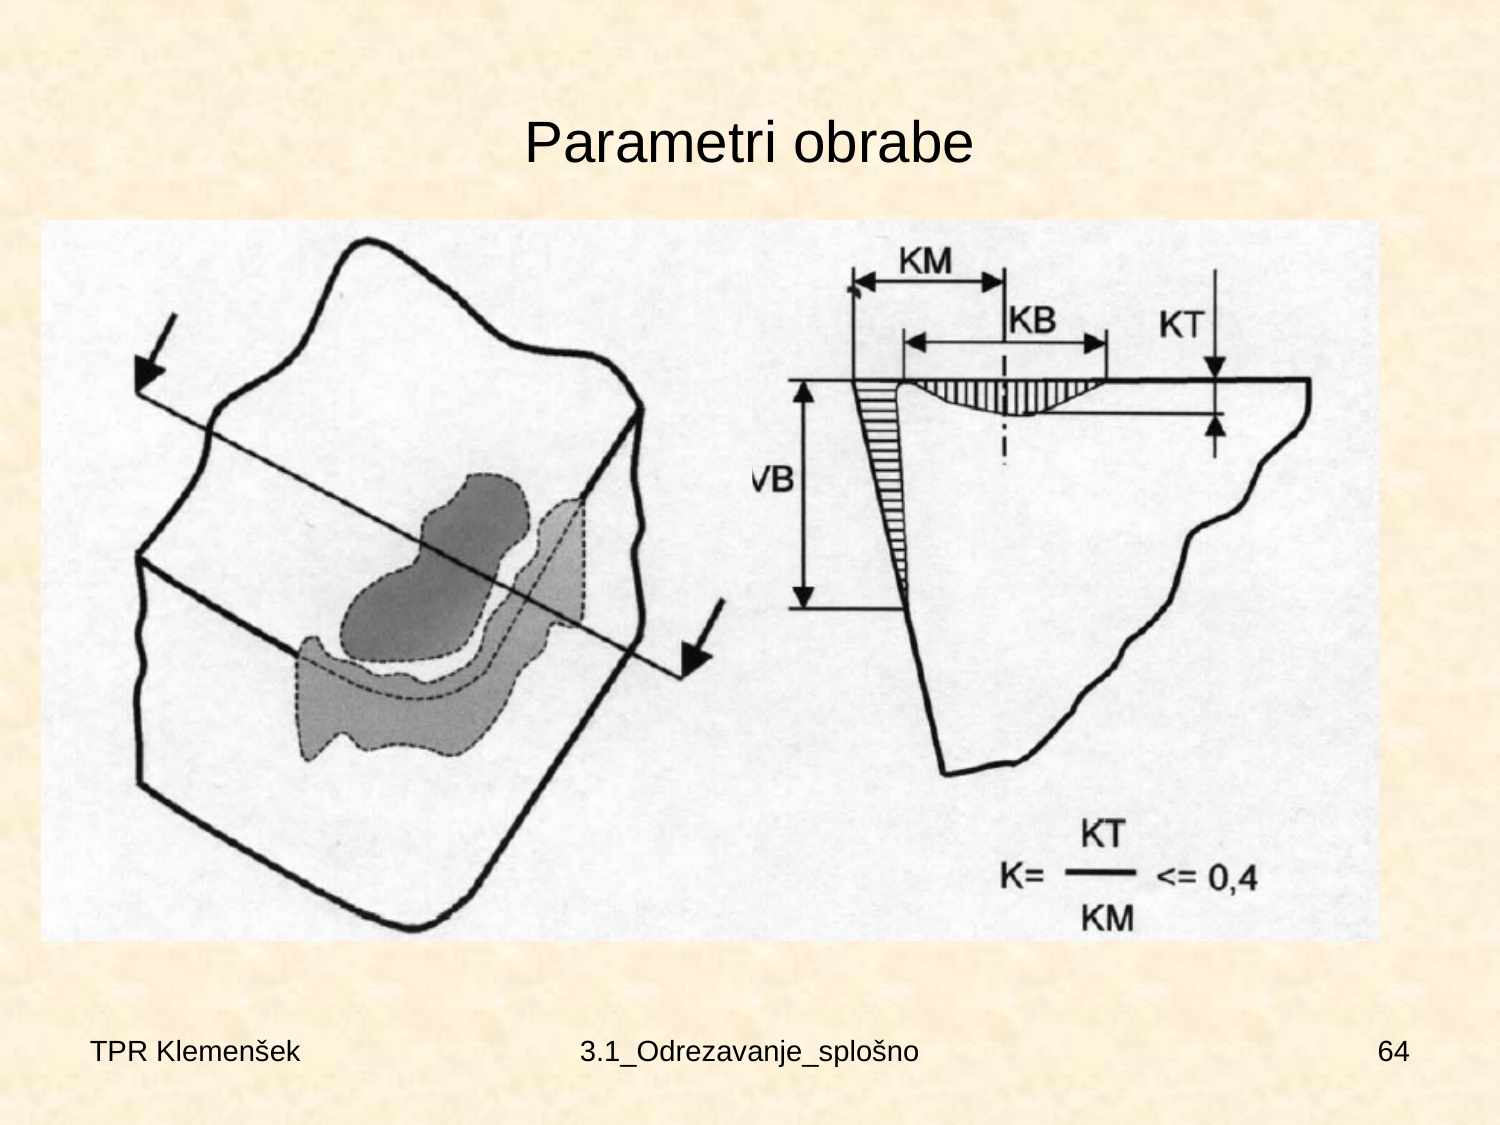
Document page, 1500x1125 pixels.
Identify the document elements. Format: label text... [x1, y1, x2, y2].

text_box 3.1_Odrezavanje_splošno [512, 1024, 988, 1103]
picture [0, 0, 1500, 1125]
text_box <number> [1074, 1024, 1426, 1103]
text_box TPR Klemenšek [74, 1024, 426, 1103]
title Parametri obrabe [75, 45, 1426, 233]
